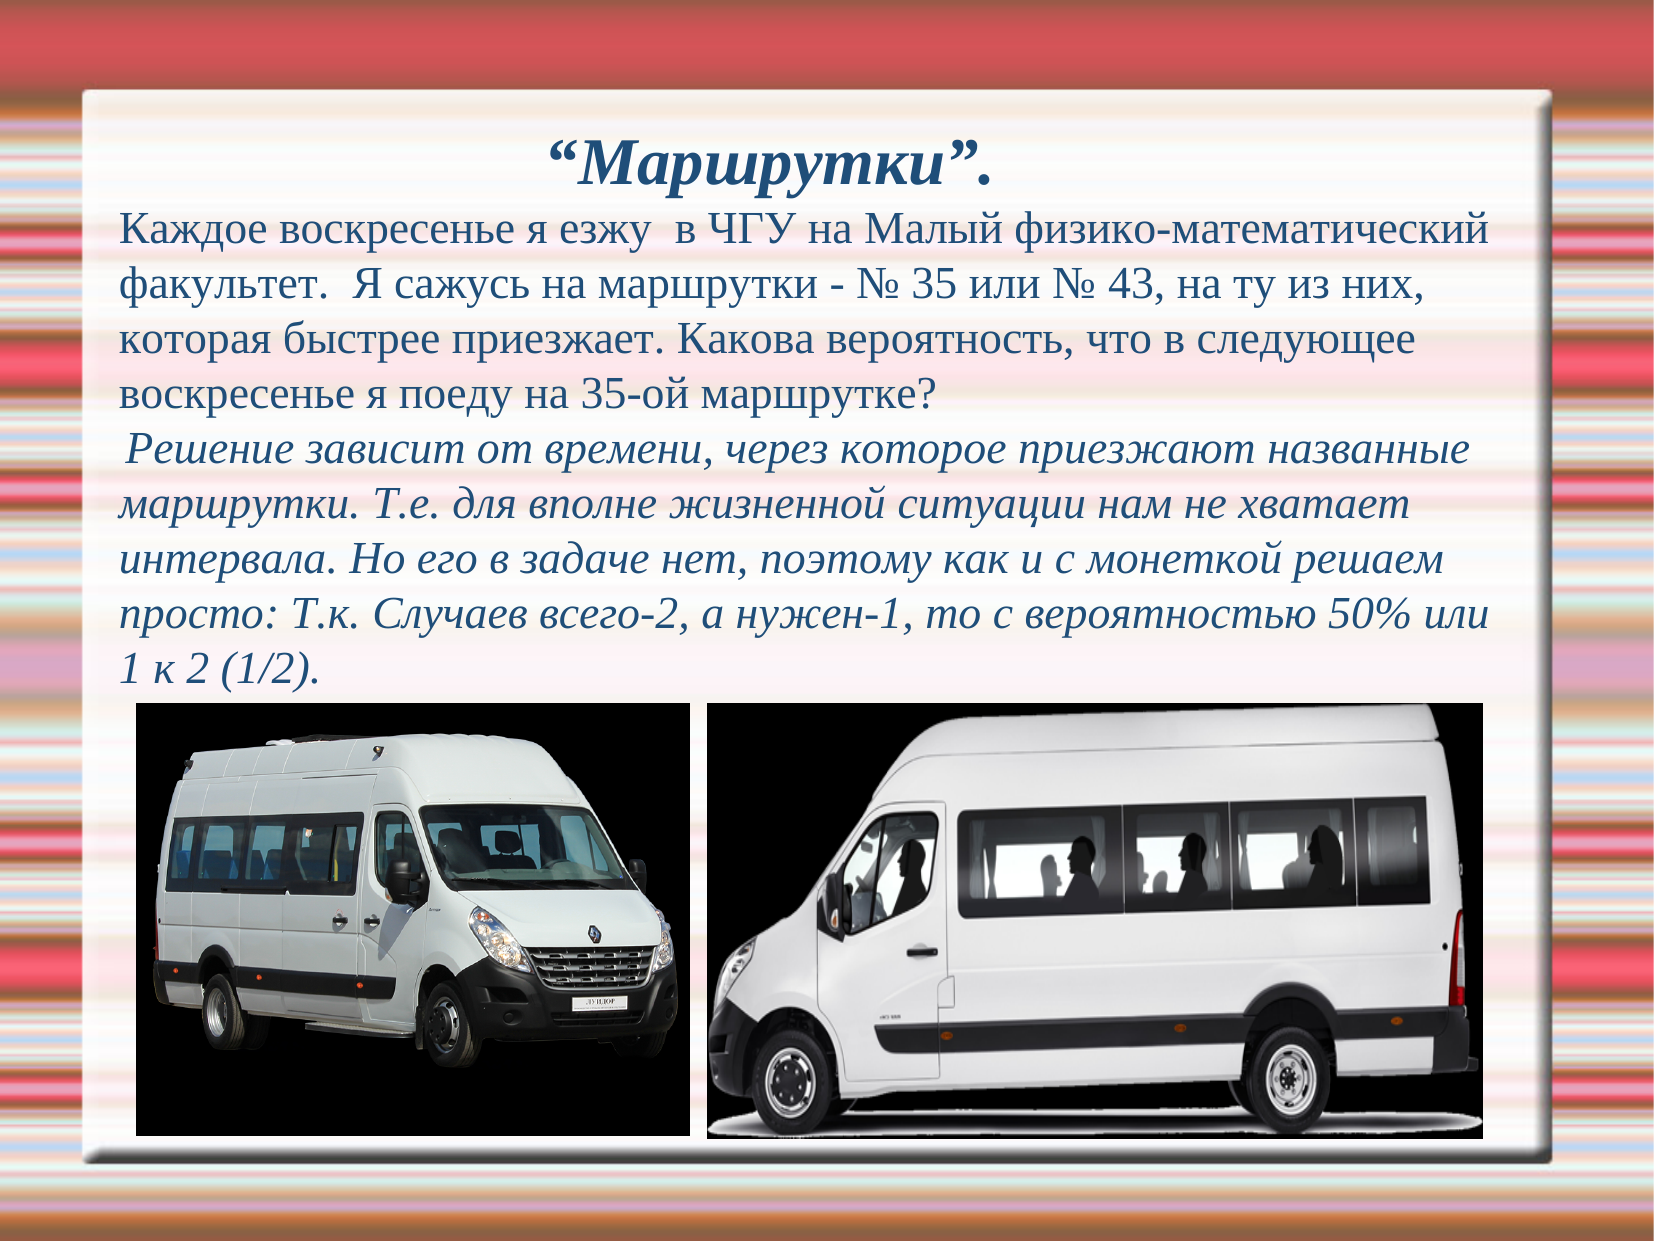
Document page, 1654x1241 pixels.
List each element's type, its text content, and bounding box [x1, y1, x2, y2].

list “Маршрутки”. Каждое воскресенье я езжу в ЧГУ на Малый физико-математический факультет. Я сажусь на маршрутки - № 35 или № 43, на ту из них, которая быстрее приезжает. Какова вероятность, что в следующее воскресенье я поеду на 35-ой маршрутке? Решение зависит от времени, через которое приезжают названные маршрутки. Т.е. для вполне жизненной ситуации нам не хватает интервала. Но его в задаче нет, поэтому как и с монеткой решаем просто: Т.к. Случаев всего-2, а нужен-1, то с вероятностью 50% или 1 к 2 (1/2). [119, 118, 1501, 900]
picture [136, 703, 690, 1136]
picture [707, 703, 1483, 1139]
